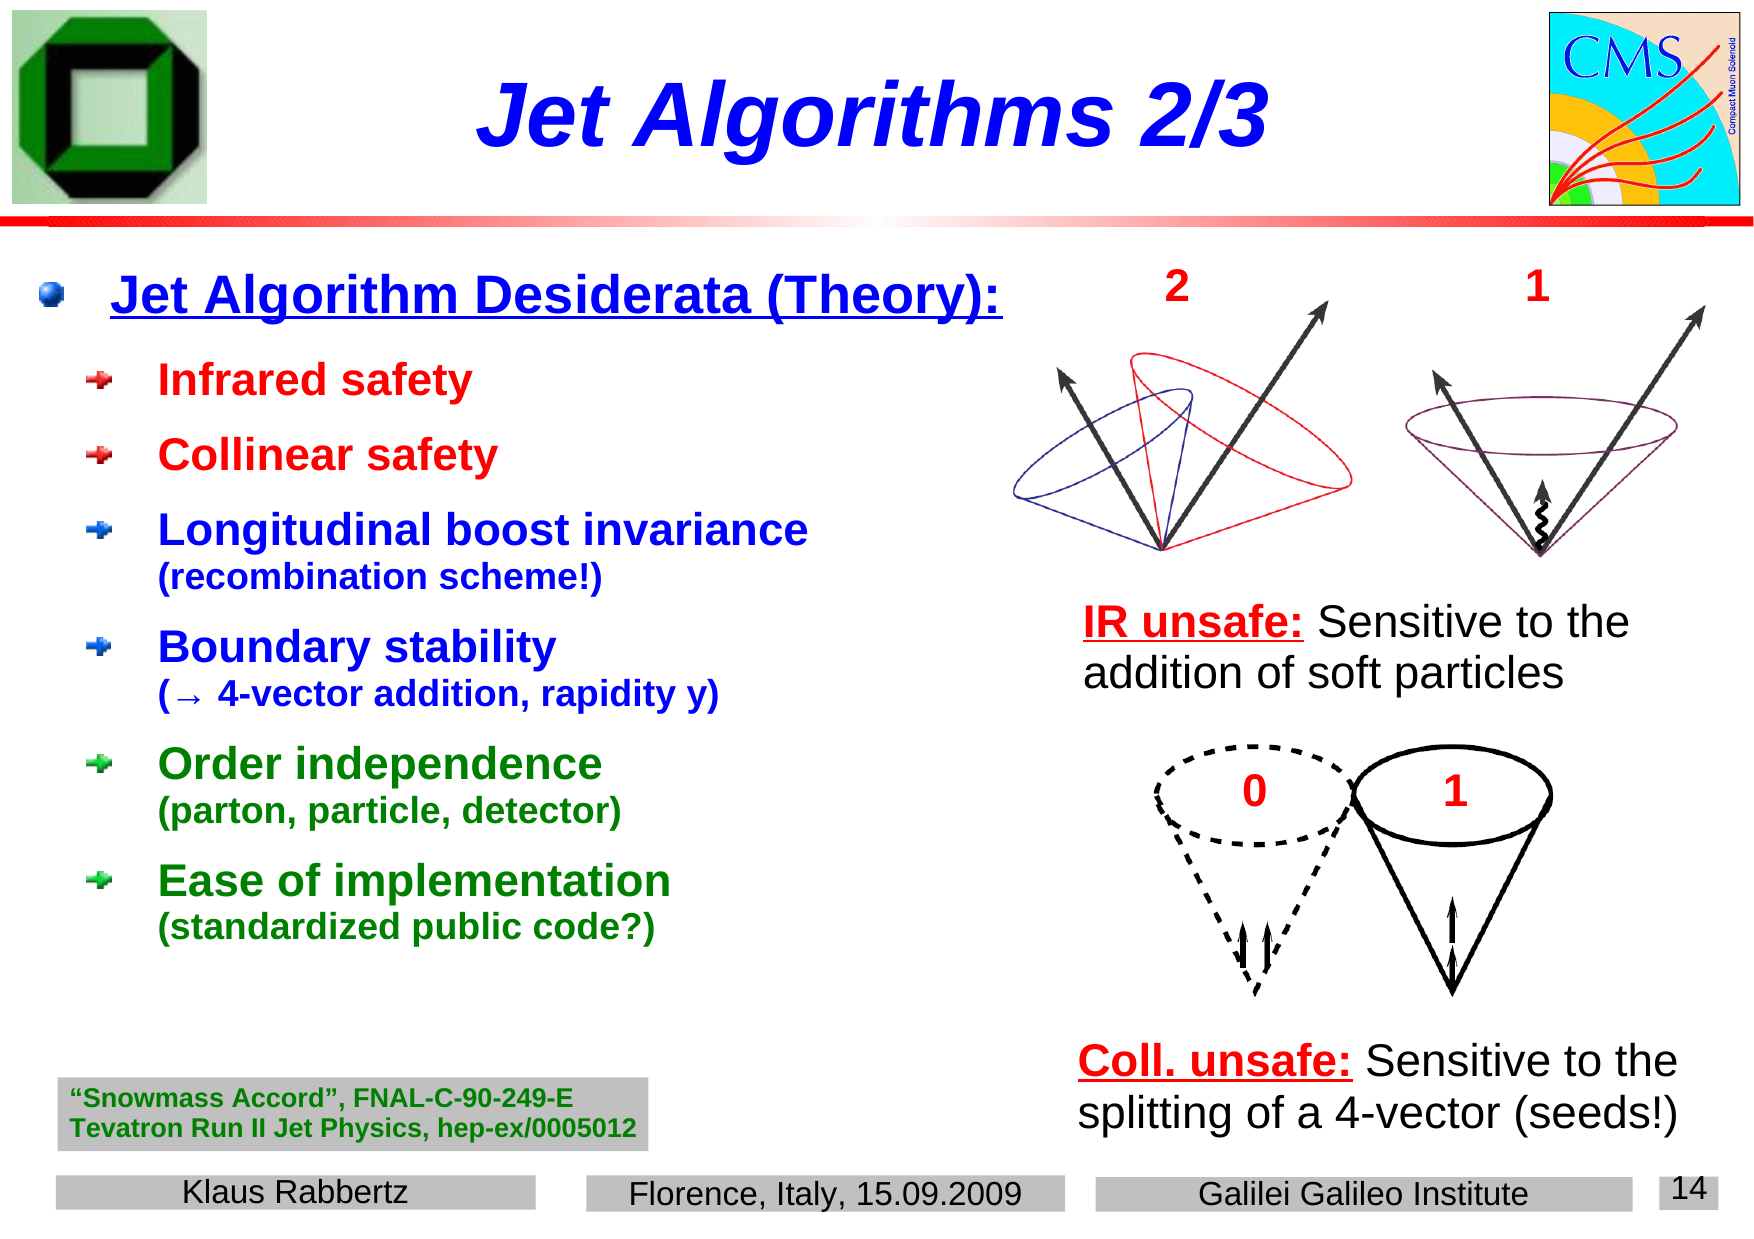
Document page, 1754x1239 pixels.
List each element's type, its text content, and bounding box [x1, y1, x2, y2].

text_box “Snowmass Accord”, FNAL-C-90-249-E Tevatron Run II Jet Physics, hep-ex/0005012 [57, 1077, 648, 1152]
picture [1006, 291, 1353, 557]
picture [1548, 11, 1741, 206]
list Jet Algorithm Desiderata (Theory): Infrared safety Collinear safety Longitudinal boost invariance (recombination scheme!) Boundary stability (→ 4-vector addition, rapidity y) Order independence (parton, particle, detector) Ease of implementation (standardized public code?) [27, 264, 1030, 961]
picture [1397, 295, 1713, 564]
text_box 0 [1230, 759, 1280, 824]
picture [1150, 738, 1560, 1007]
text_box Coll. unsafe: Sensitive to the splitting of a 4-vector (seeds!) [1065, 1029, 1692, 1145]
picture [12, 10, 207, 204]
text_box 2 [1152, 254, 1202, 319]
text_box 1 [1431, 759, 1481, 824]
text_box IR unsafe: Sensitive to the addition of soft particles [1071, 589, 1643, 706]
text_box 1 [1512, 254, 1563, 319]
title Jet Algorithms 2/3 [220, 27, 1525, 202]
